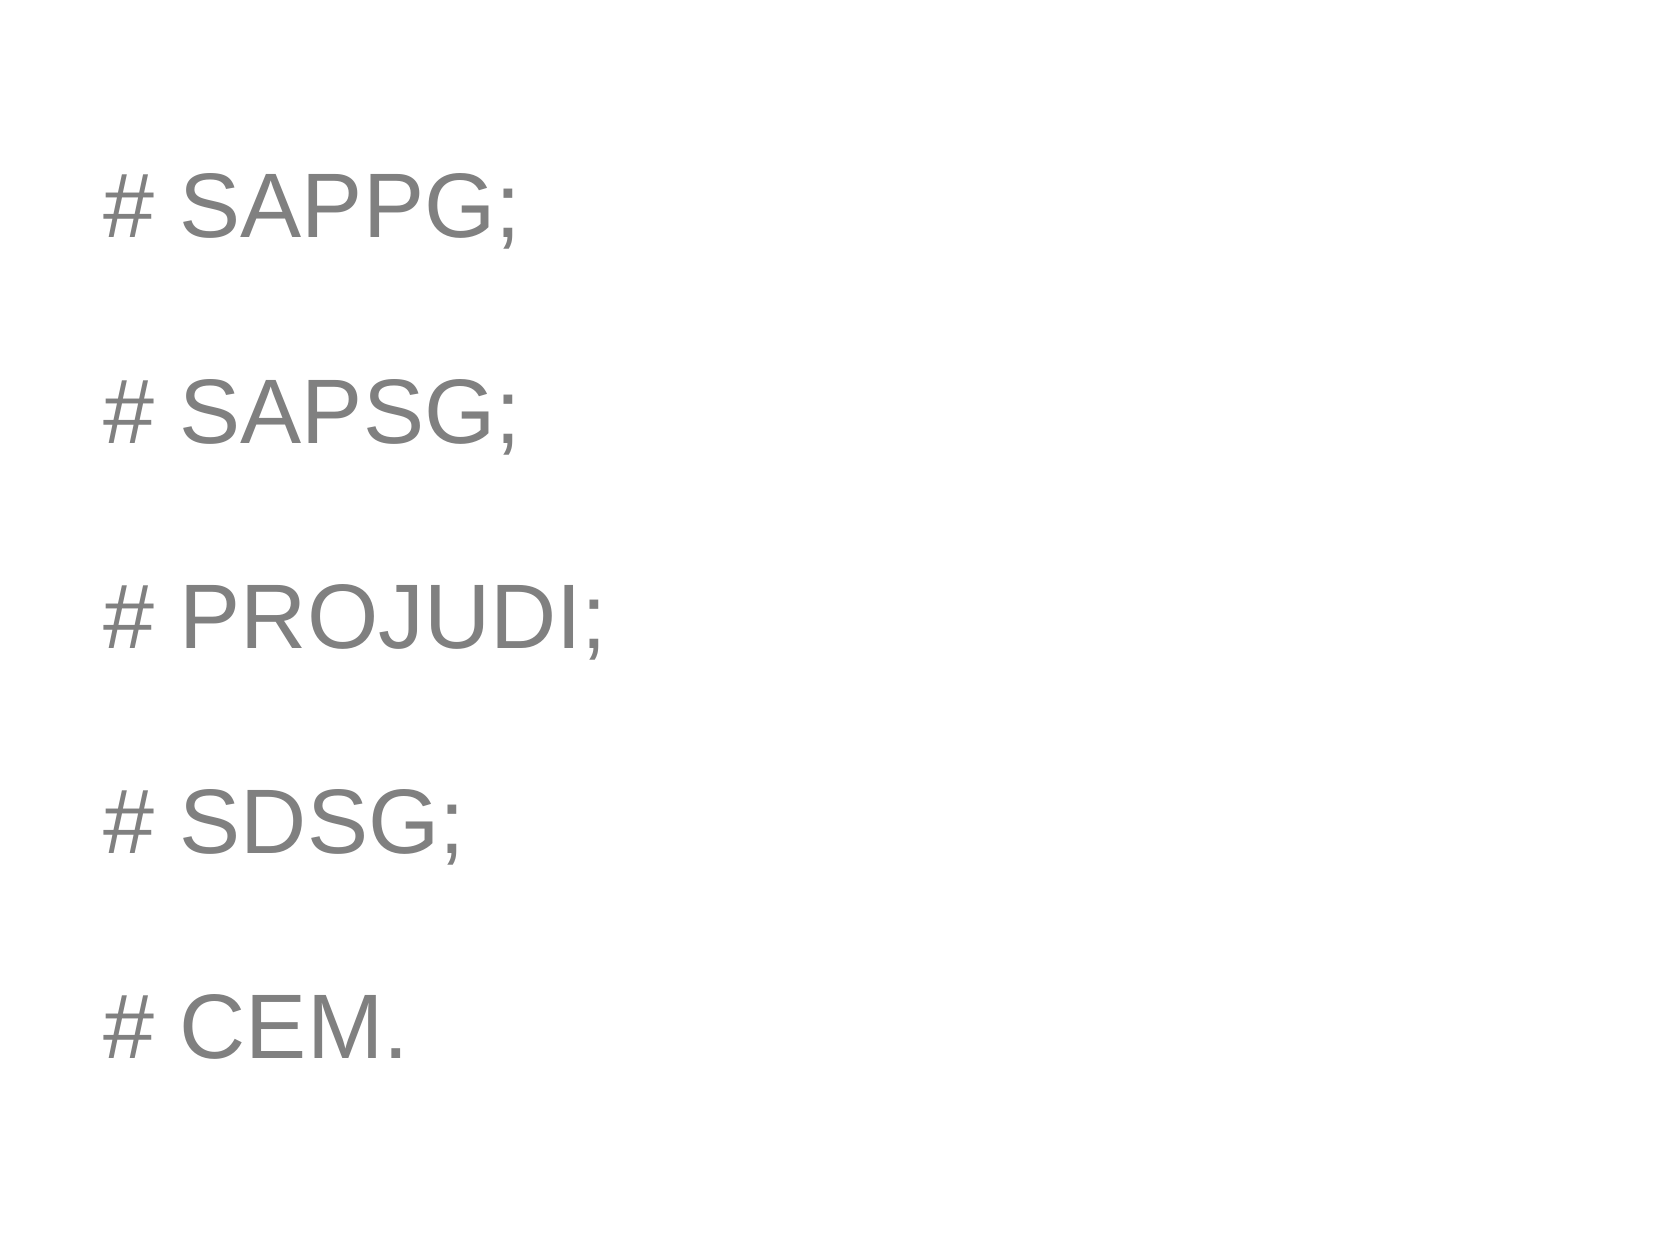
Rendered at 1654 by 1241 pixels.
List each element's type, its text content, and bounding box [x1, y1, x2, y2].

text_box # SAPPG; # SAPSG; # PROJUDI; # SDSG; # CEM. [88, 147, 623, 1086]
